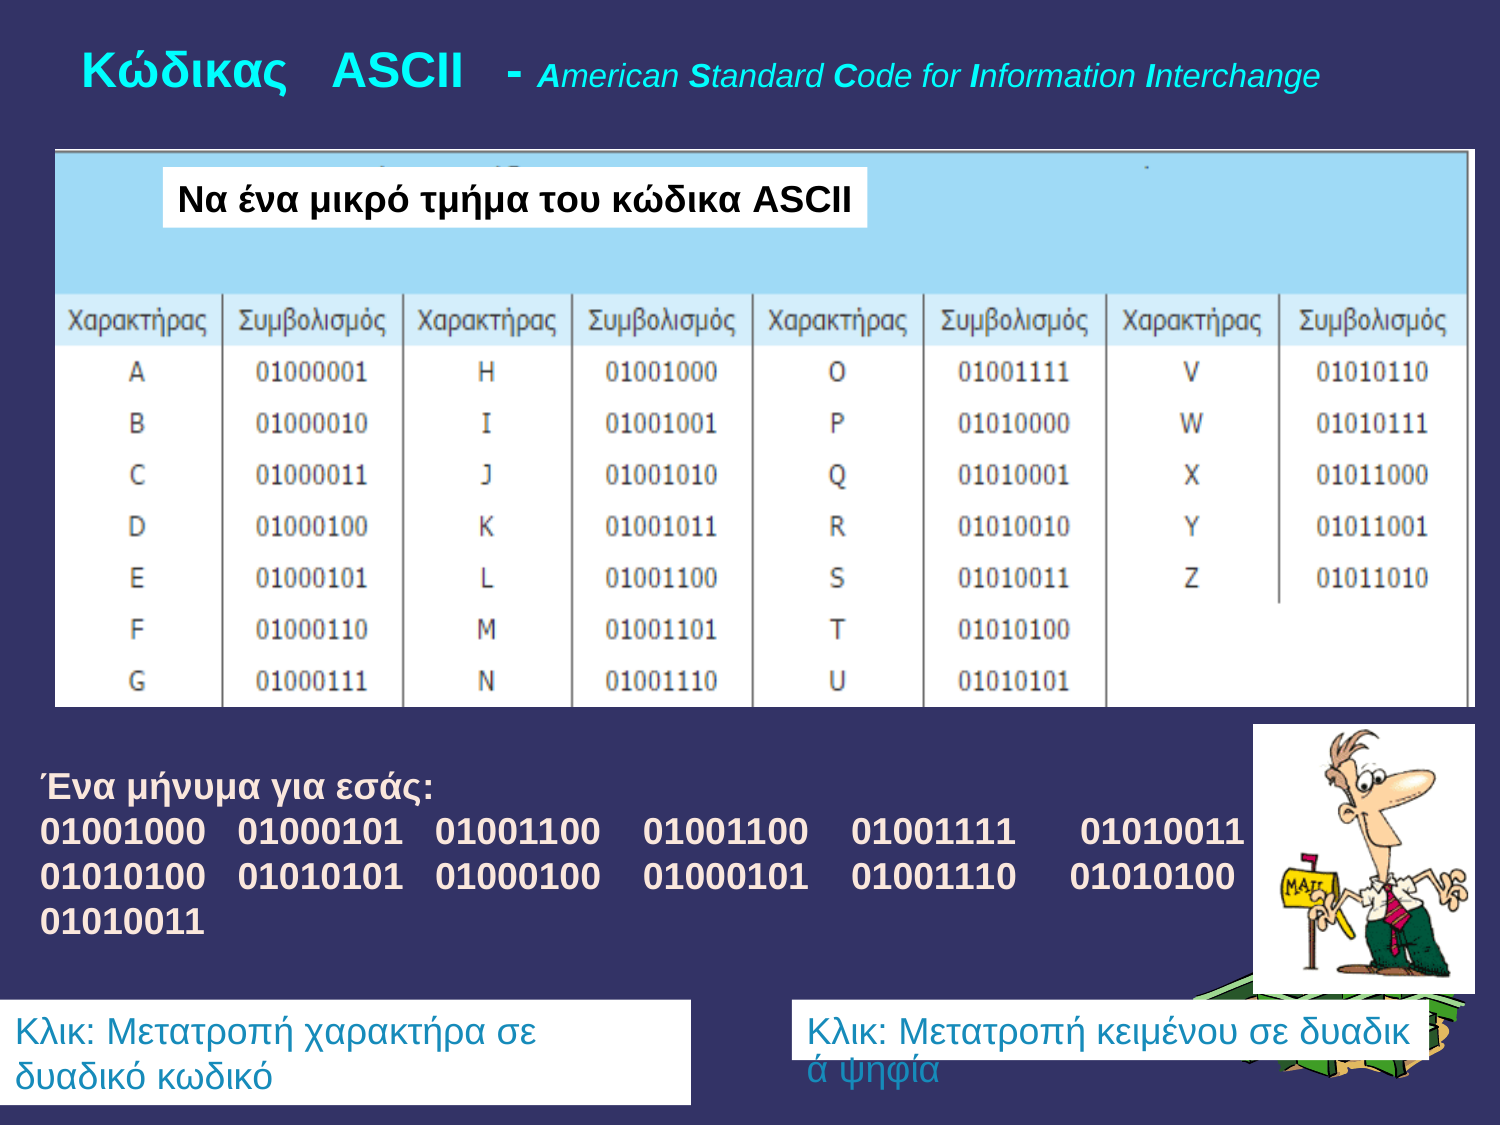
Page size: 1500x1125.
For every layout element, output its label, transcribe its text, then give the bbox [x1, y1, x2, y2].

picture [55, 149, 1475, 707]
picture [1253, 724, 1475, 994]
text_box Κλικ: Μετατροπή κειμένου σε δυαδικά ψηφία [791, 999, 1430, 1061]
text_box Κώδικας ASCII - American Standard Code for Information Interchange [67, 29, 1409, 105]
text_box Να ένα μικρό τμήμα του κώδικα ASCII [162, 167, 868, 228]
text_box Κλικ: Μετατροπή χαρακτήρα σε δυαδικό κωδικό [0, 999, 691, 1106]
text_box Ένα μήνυμα για εσάς: 01001000 01000101 01001100 01001100 01001111 01010011 01010100 01010101 01000100 01000101 01001110 01010100 01010011 [25, 754, 1253, 950]
